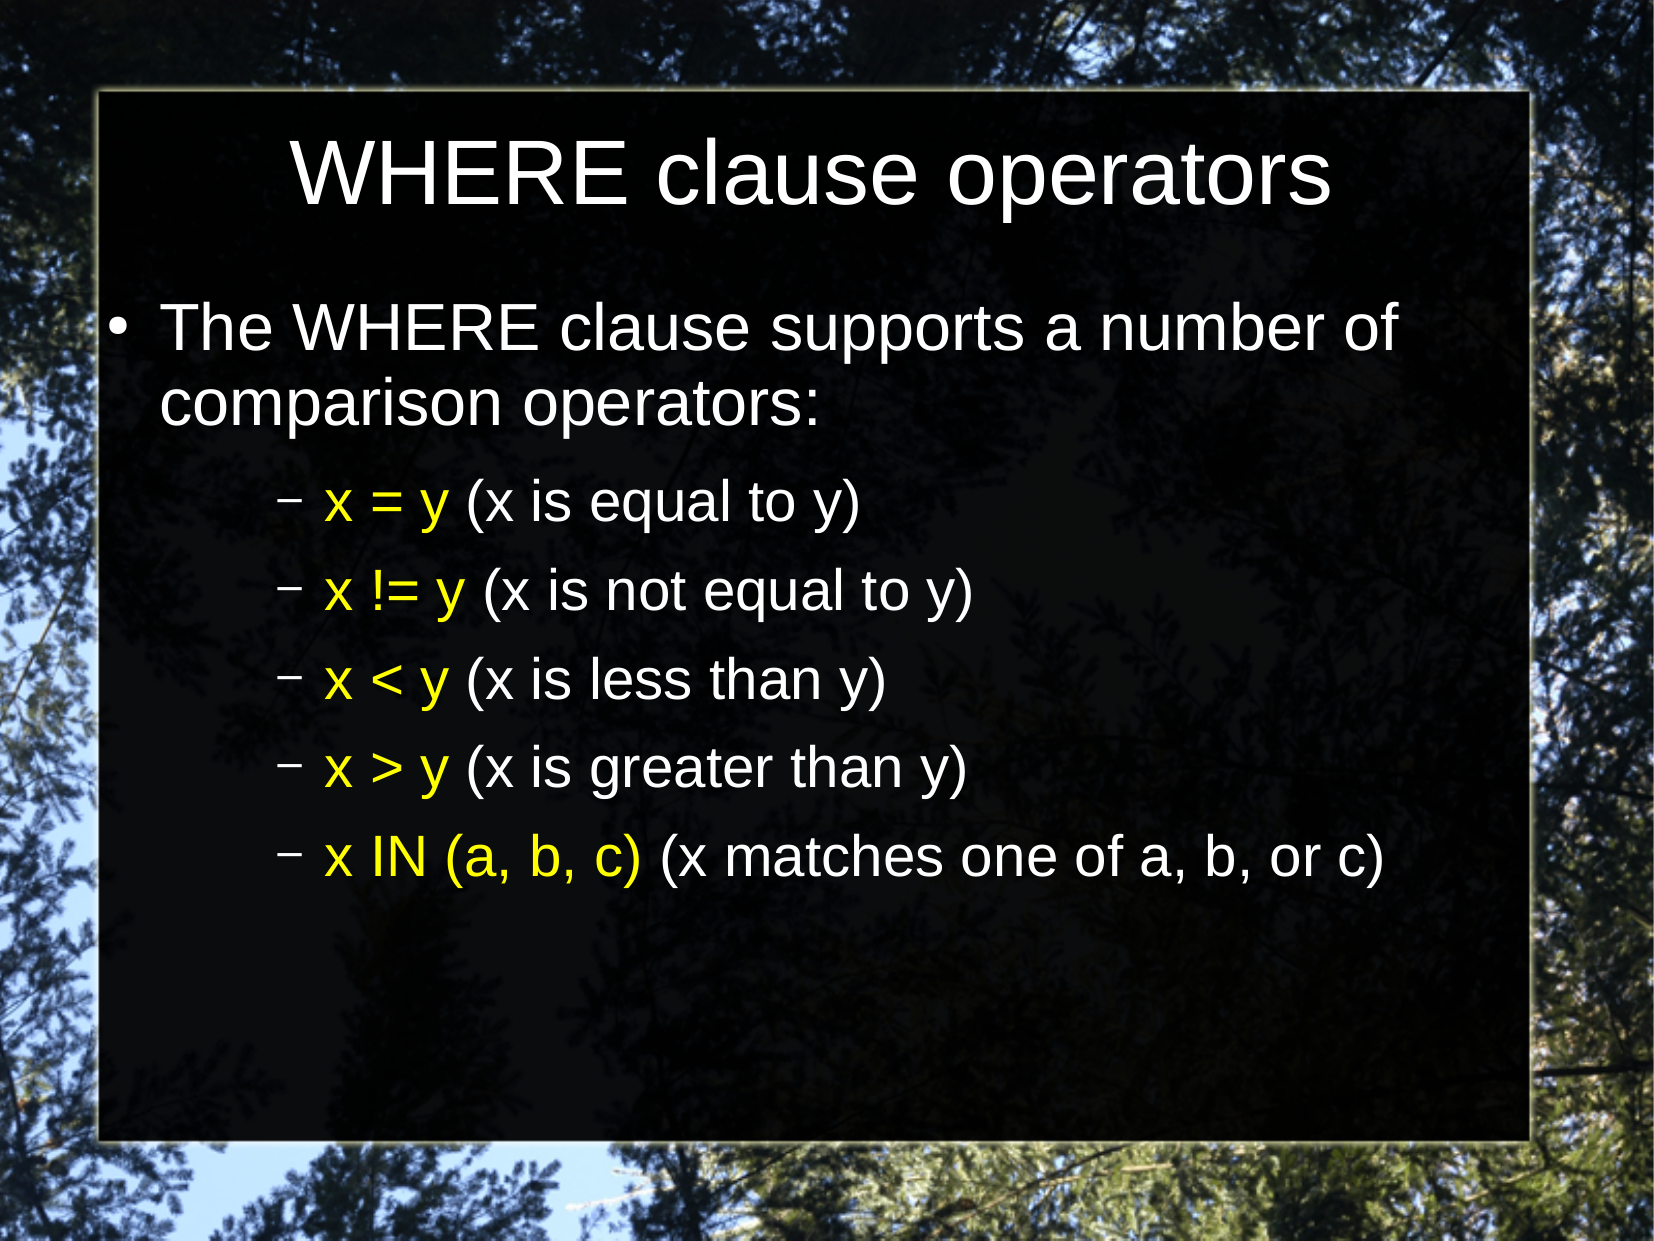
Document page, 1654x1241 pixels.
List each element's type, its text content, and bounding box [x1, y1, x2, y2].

title WHERE clause operators [88, 95, 1536, 250]
picture [0, 0, 1654, 1241]
list The WHERE clause supports a number of comparison operators: x = y (x is equal to y) x != y (x is not equal to y) x < y (x is less than y) x > y (x is greater than y) x IN (a, b, c) (x matches one of a, b, or c) [88, 290, 1536, 1094]
